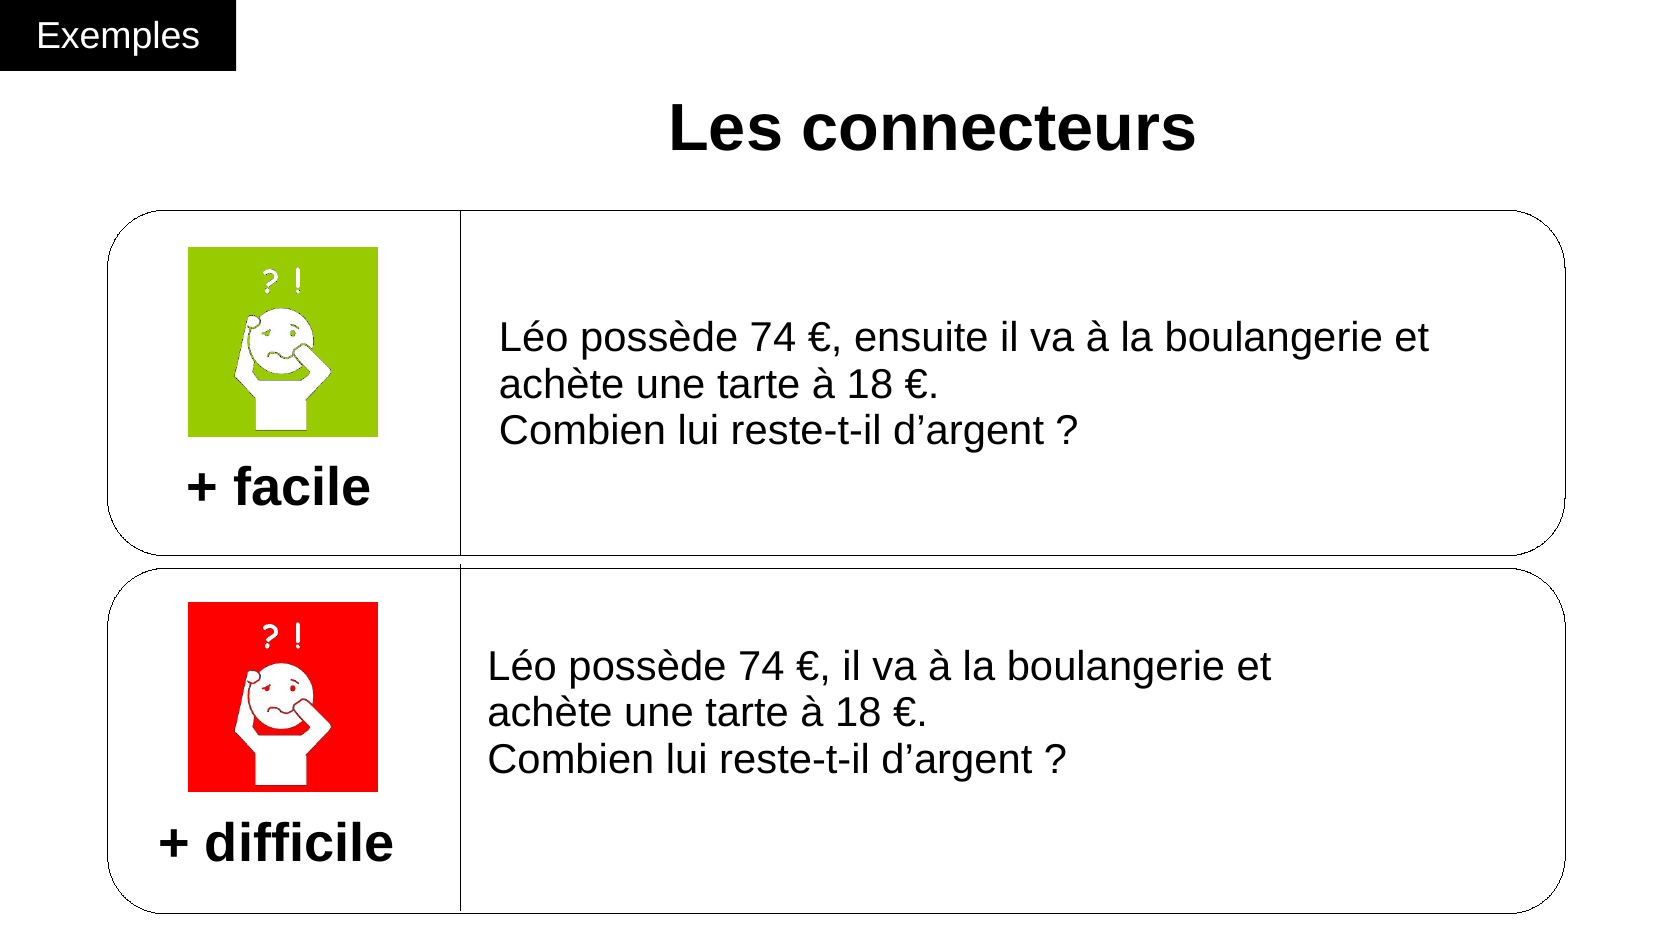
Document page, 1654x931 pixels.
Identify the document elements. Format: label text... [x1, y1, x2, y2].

text_box Léo possède 74 €, ensuite il va à la boulangerie et achète une tarte à 18 €. Combien lui reste-t-il d’argent ? [484, 303, 1457, 464]
text_box + difficile [124, 805, 430, 916]
text_box Les connecteurs [377, 82, 1489, 178]
text_box + facile [110, 448, 449, 560]
text_box Léo possède 74 €, il va à la boulangerie et achète une tarte à 18 €. Combien lui reste-t-il d’argent ? [472, 632, 1305, 793]
picture [188, 247, 378, 438]
picture [188, 602, 378, 792]
text_box Exemples [0, 0, 237, 71]
